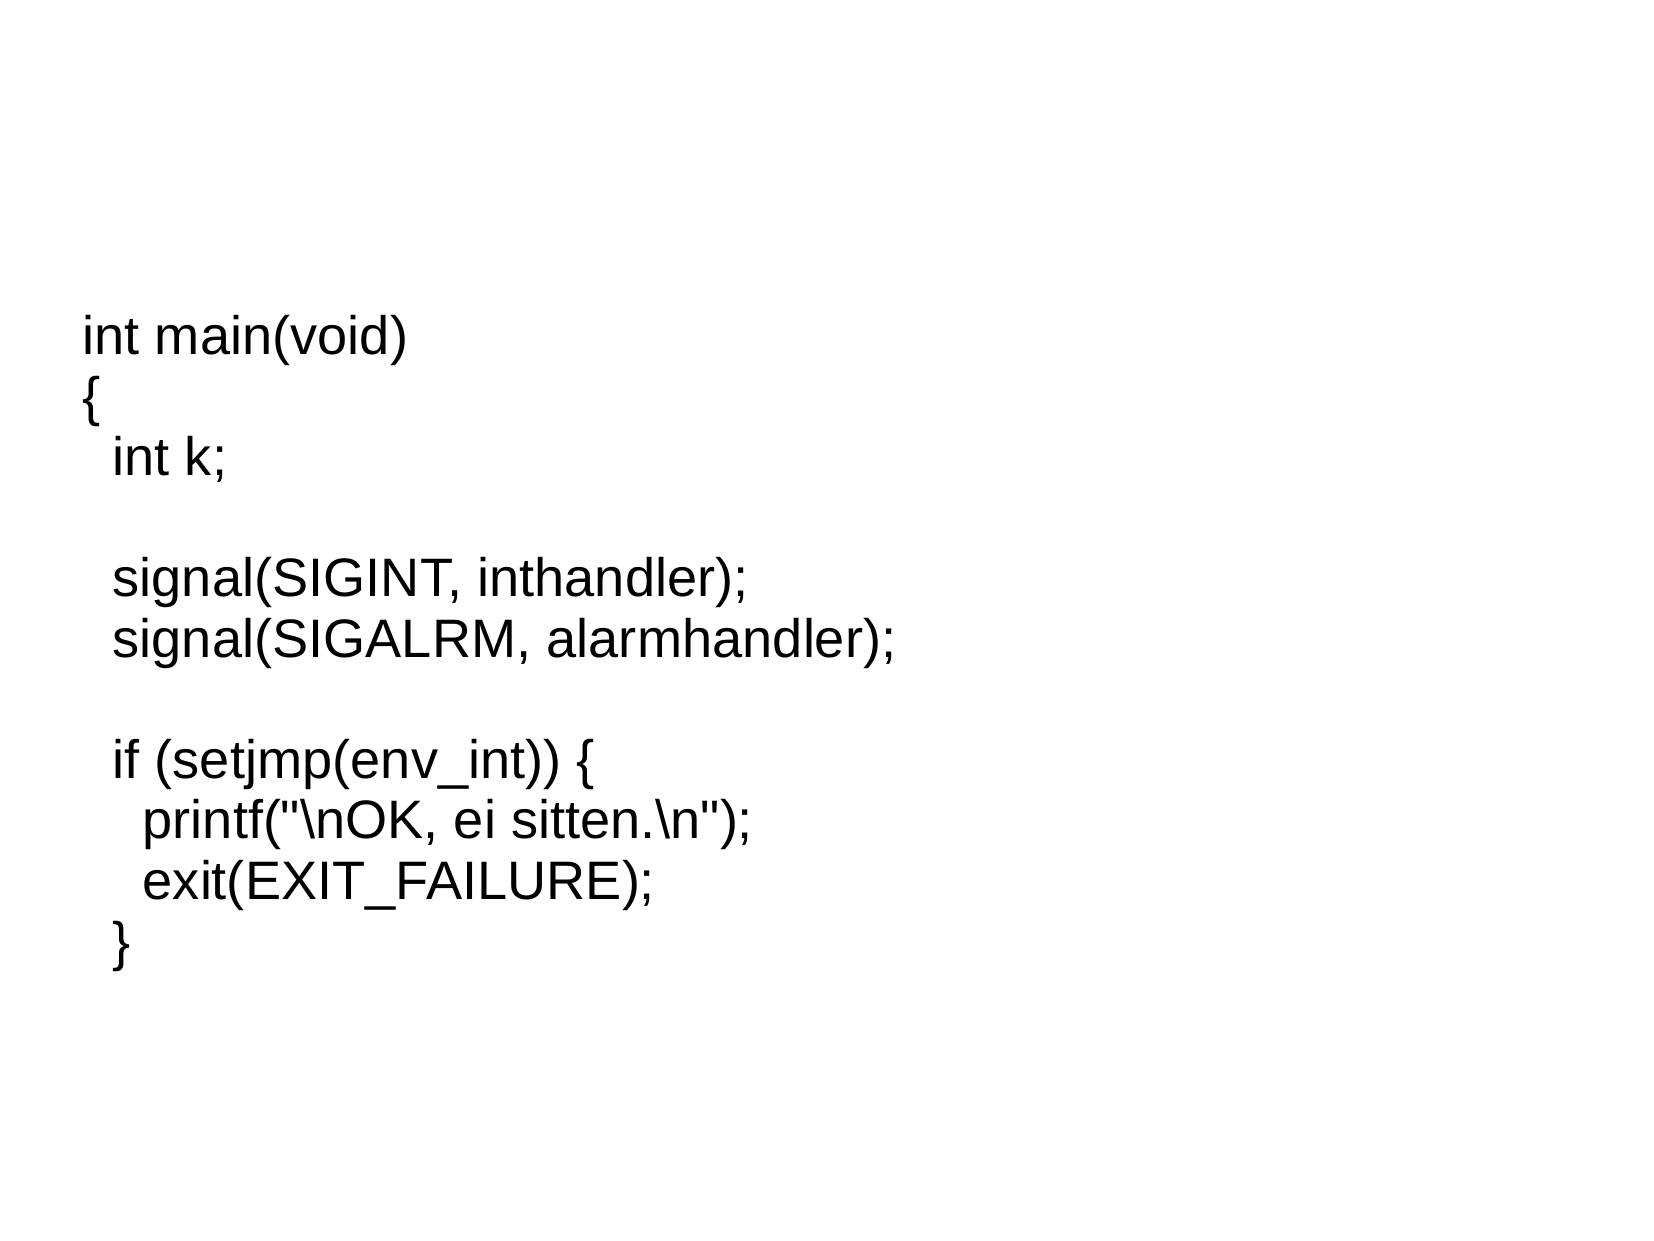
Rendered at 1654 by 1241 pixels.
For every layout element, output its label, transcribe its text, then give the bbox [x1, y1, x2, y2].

text_box int main(void) { int k; signal(SIGINT, inthandler); signal(SIGALRM, alarmhandler); if (setjmp(env_int)) { printf("\nOK, ei sitten.\n"); exit(EXIT_FAILURE); } [82, 245, 1571, 1154]
